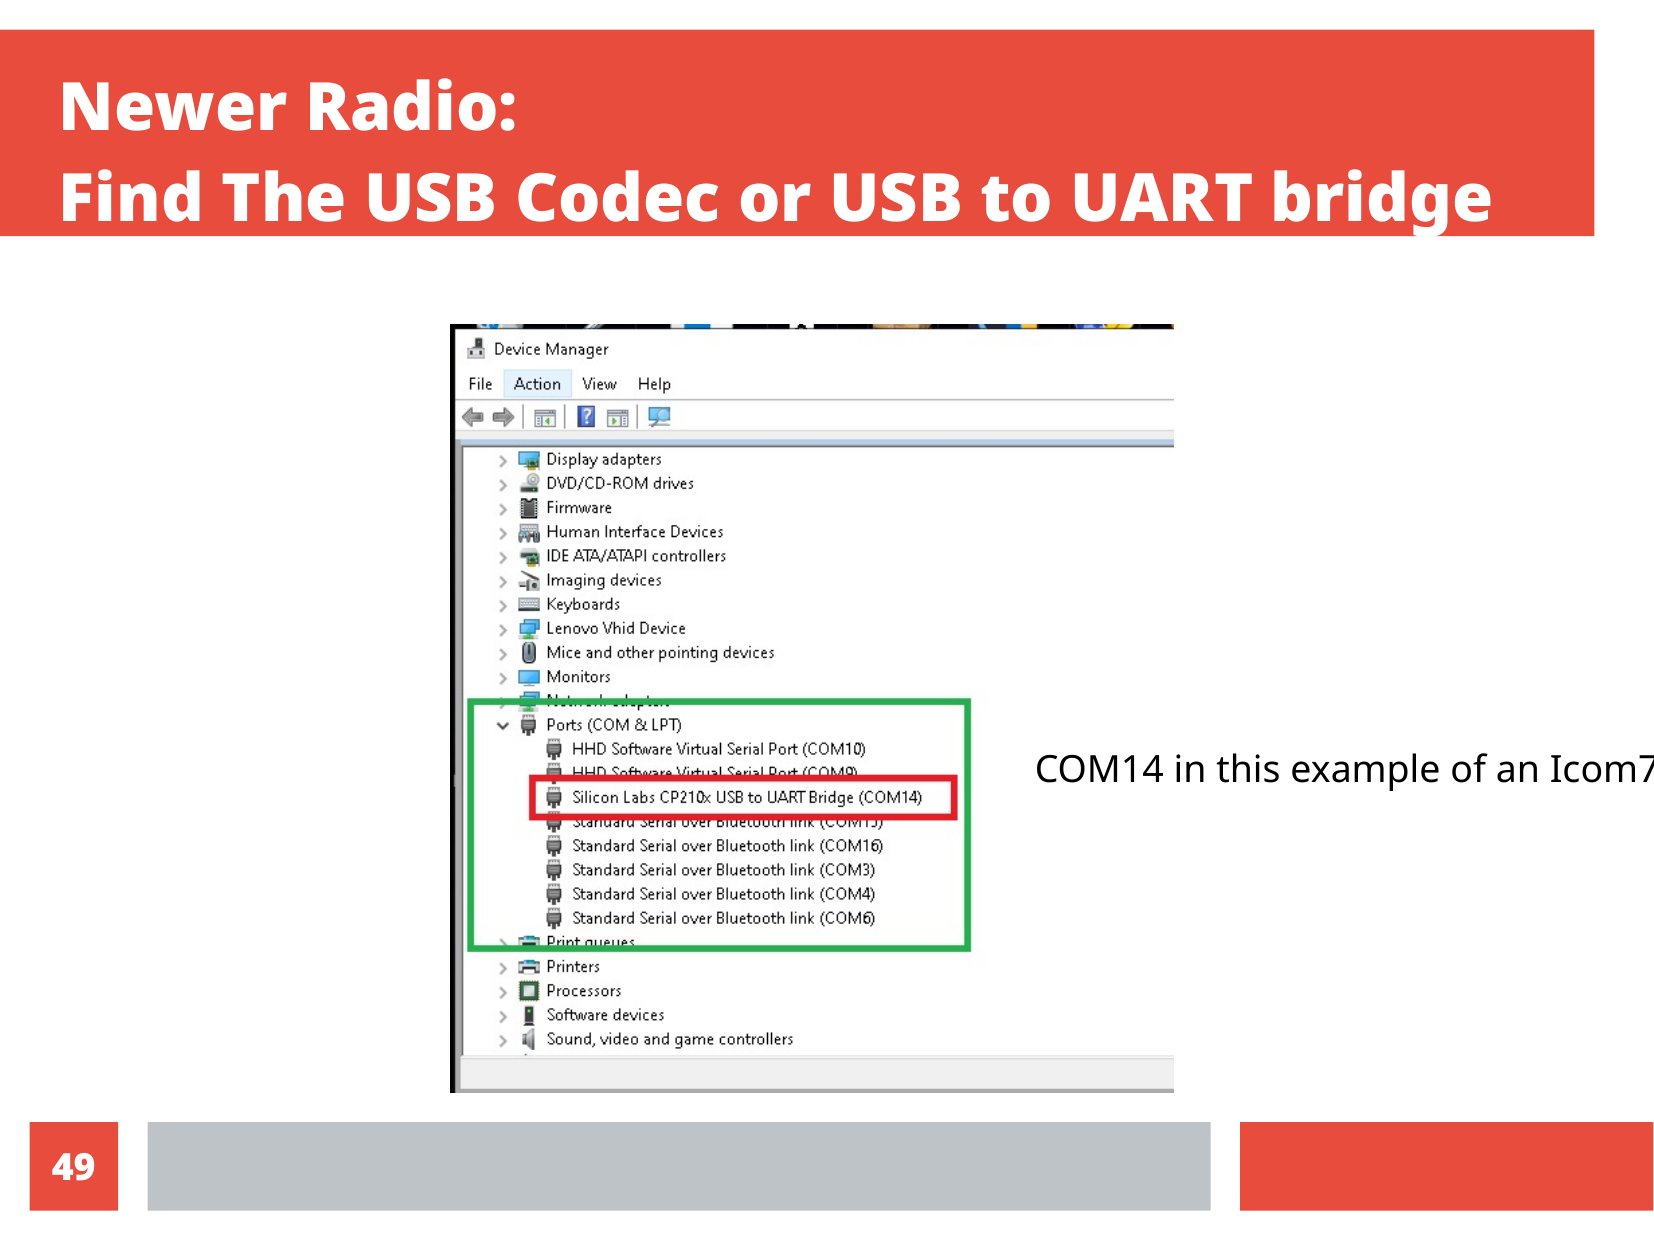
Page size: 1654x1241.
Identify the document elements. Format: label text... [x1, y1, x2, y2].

picture [450, 324, 1174, 1093]
title Newer Radio: Find The USB Codec or USB to UART bridge [59, 59, 1595, 207]
text_box COM14 in this example of an Icom7300 [1020, 735, 1649, 798]
